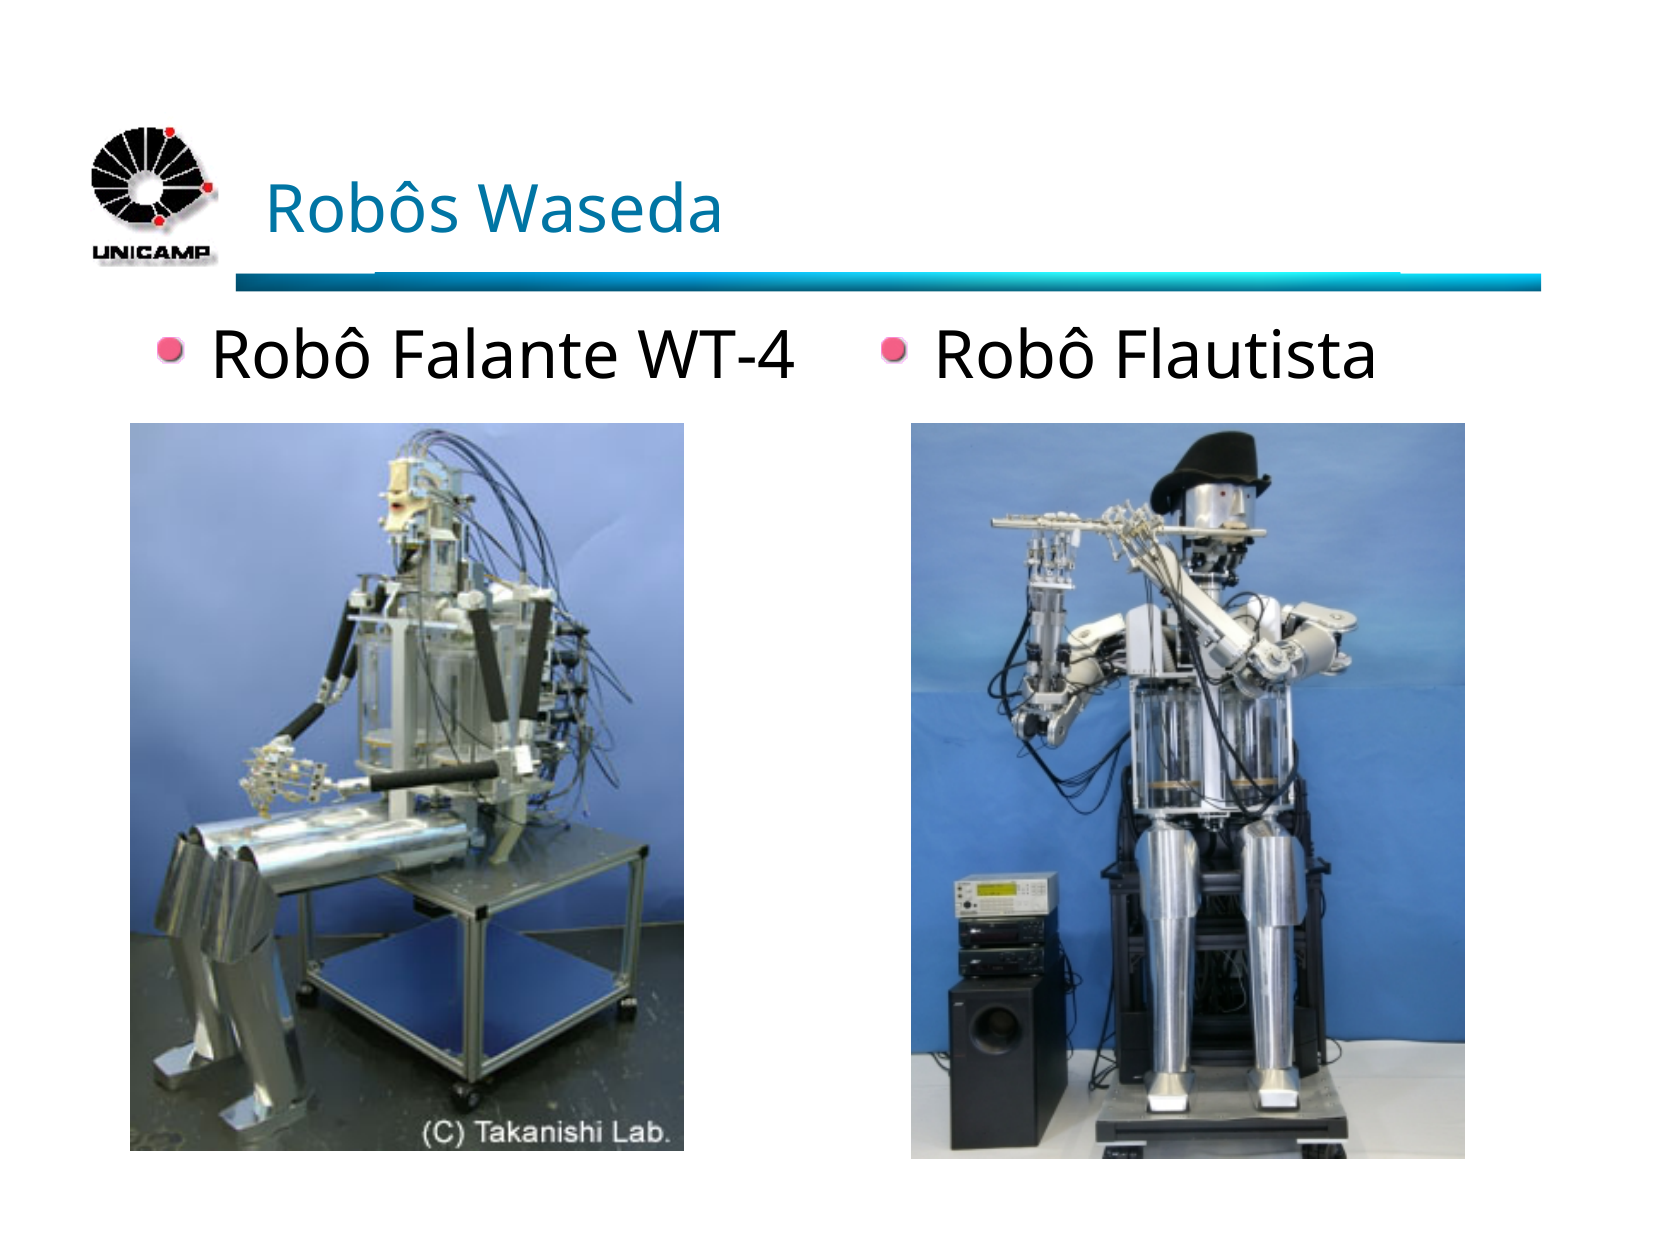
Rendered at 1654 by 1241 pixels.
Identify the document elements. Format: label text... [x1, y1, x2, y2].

picture [125, 272, 1654, 295]
list Robô Flautista [845, 309, 1535, 1182]
list Robô Falante WT-4 [121, 309, 811, 1182]
picture [130, 423, 684, 1151]
title Robôs Waseda [264, 42, 1534, 250]
picture [911, 423, 1465, 1159]
